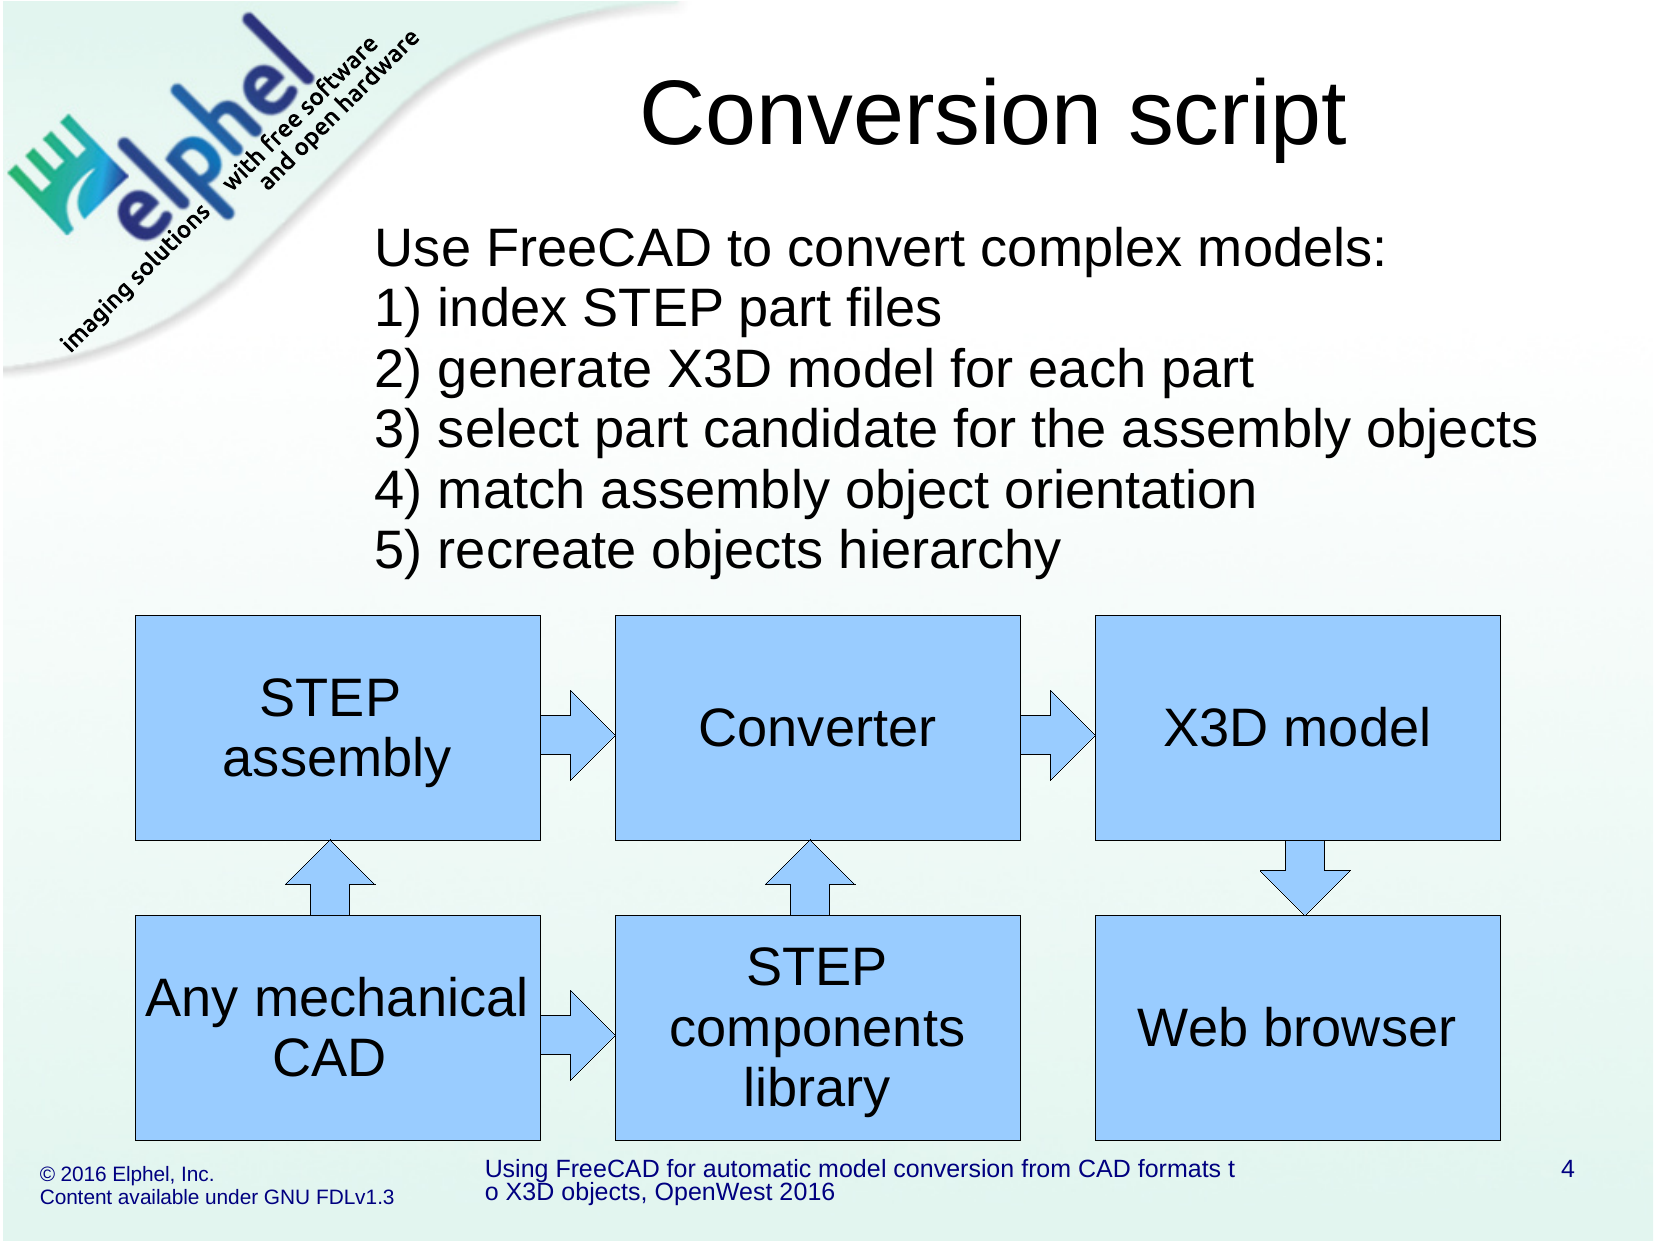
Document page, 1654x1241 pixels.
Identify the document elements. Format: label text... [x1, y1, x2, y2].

text_box [285, 839, 376, 916]
text_box Any mechanical CAD [135, 915, 541, 1141]
text_box Use FreeCAD to convert complex models: 1) index STEP part files 2) generate X3D model for each part 3) select part candidate for the assembly objects 4) match assembly object orientation 5) recreate objects hierarchy [360, 210, 1591, 599]
text_box Converter [615, 615, 1021, 841]
text_box STEP assembly [135, 615, 541, 841]
text_box [1260, 840, 1351, 916]
text_box [540, 990, 616, 1081]
text_box STEP components library [615, 915, 1021, 1141]
text_box [1020, 690, 1096, 781]
title Conversion script [412, 18, 1576, 207]
text_box [765, 839, 856, 916]
text_box [540, 690, 616, 781]
text_box X3D model [1095, 615, 1501, 841]
text_box Web browser [1095, 915, 1501, 1141]
picture [3, 1, 1654, 1241]
